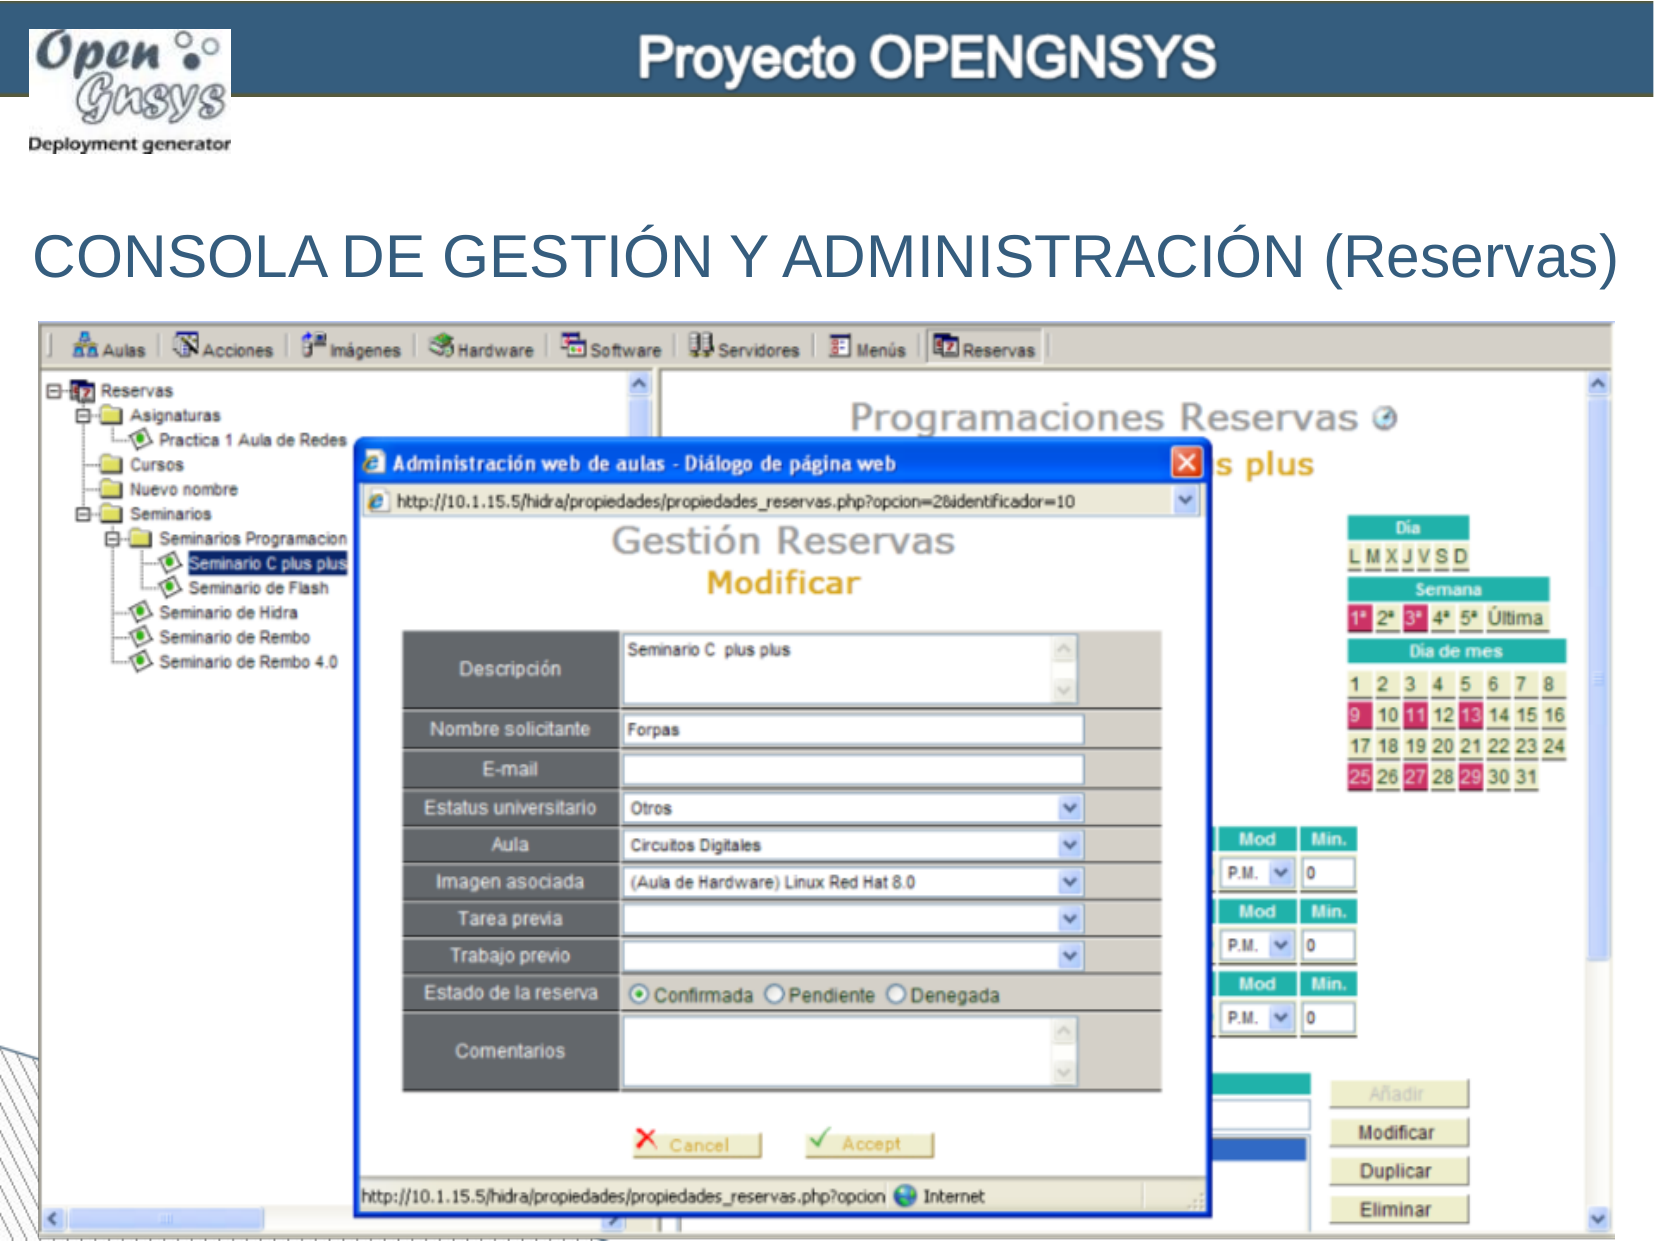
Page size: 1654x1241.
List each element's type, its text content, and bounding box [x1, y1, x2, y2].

picture [0, 0, 1654, 1241]
text_box CONSOLA DE GESTIÓN Y ADMINISTRACIÓN (Reservas) [7, 226, 1647, 291]
